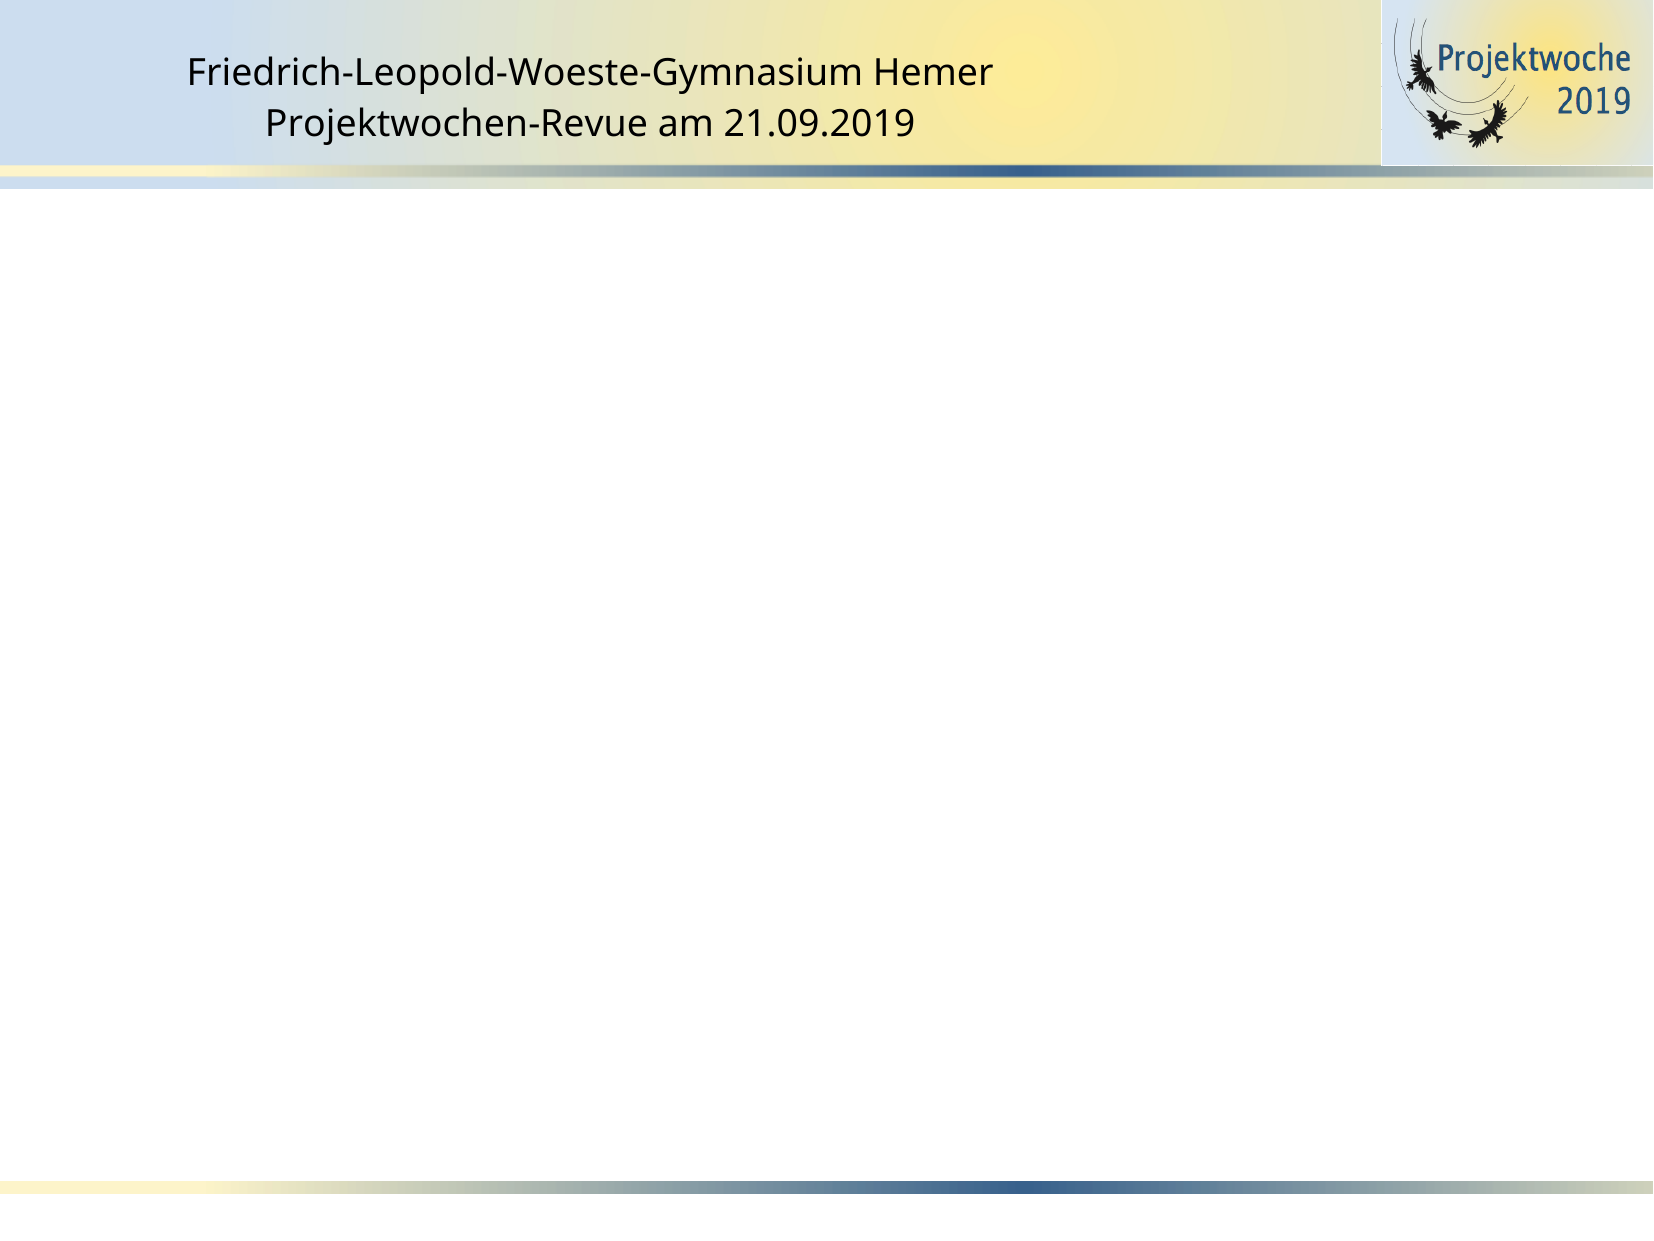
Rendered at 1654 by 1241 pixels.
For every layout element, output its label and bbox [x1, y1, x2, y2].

picture [0, 0, 1654, 189]
picture [0, 1181, 1653, 1194]
